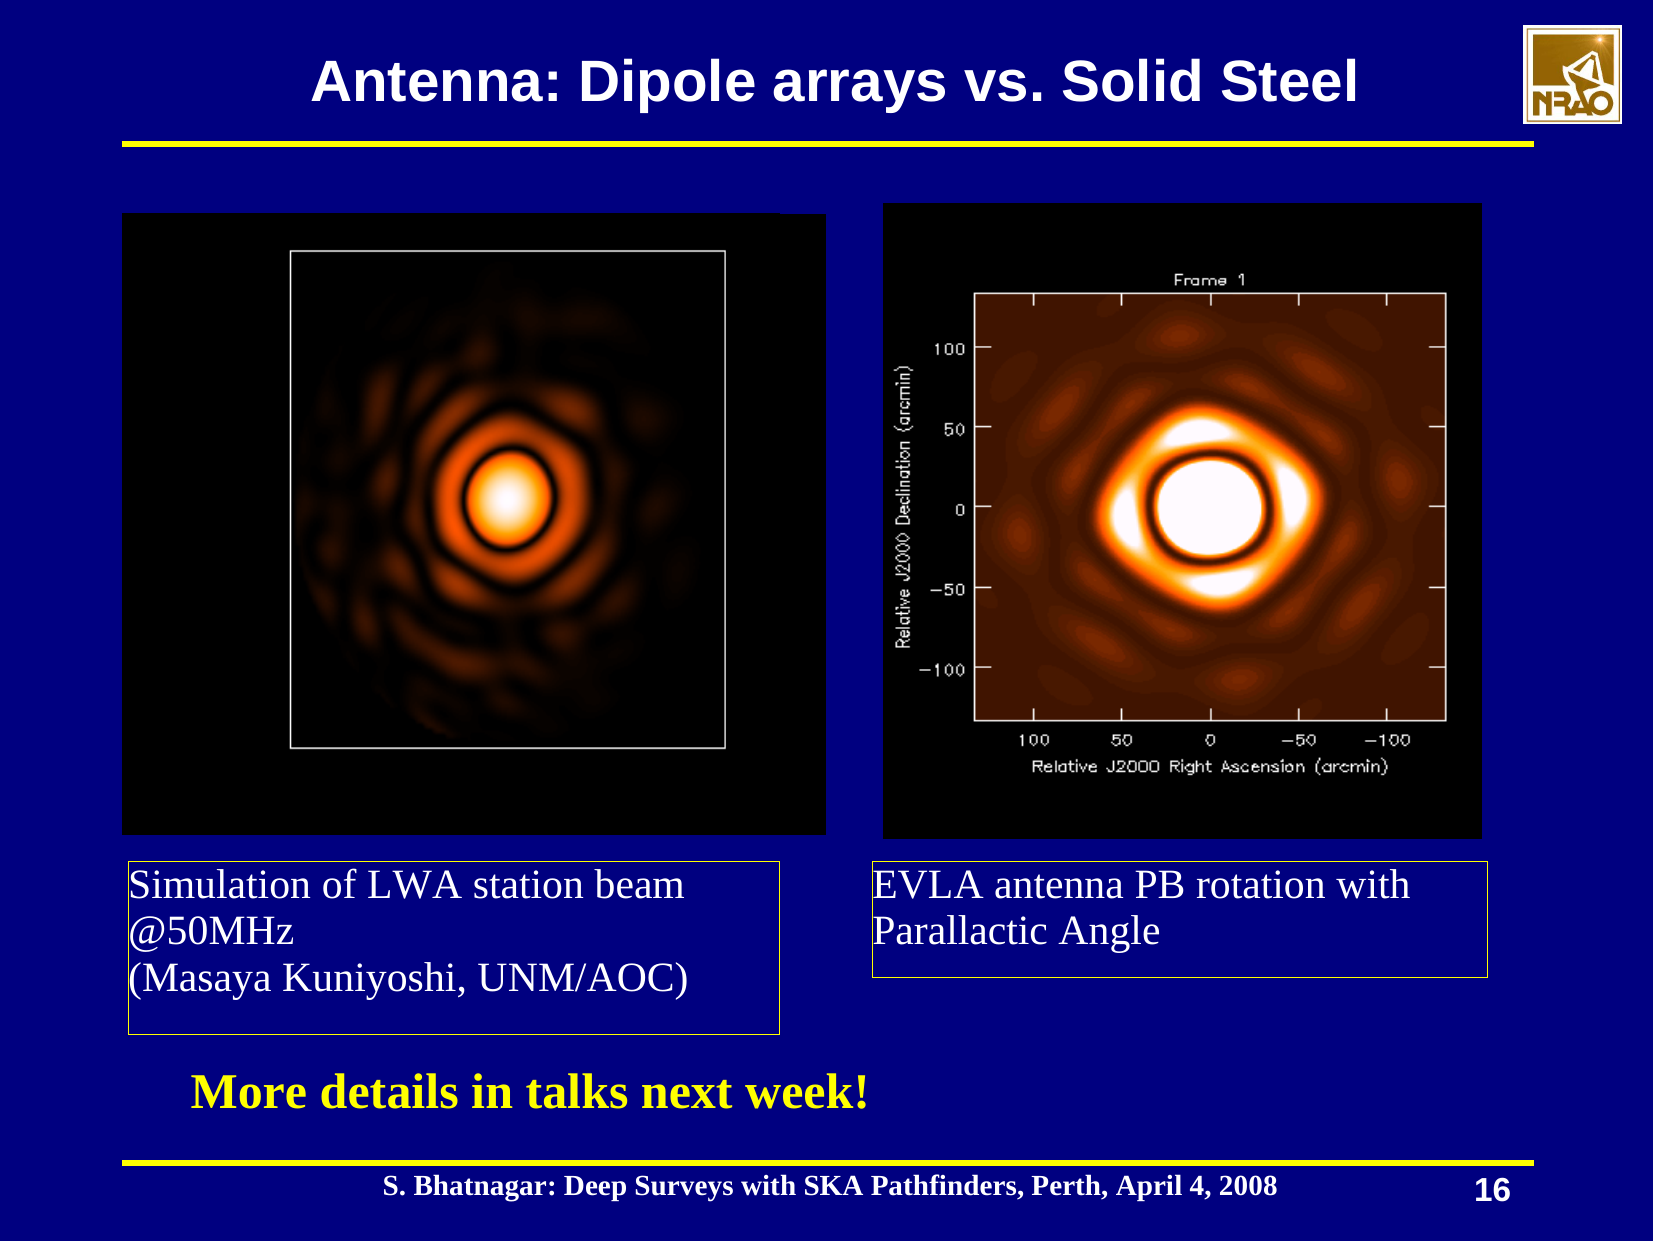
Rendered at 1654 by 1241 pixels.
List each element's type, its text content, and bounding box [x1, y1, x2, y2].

text_box EVLA antenna PB rotation with Parallactic Angle [872, 861, 1488, 978]
picture [122, 213, 826, 835]
picture [1533, 25, 1622, 124]
title Antenna: Dipole arrays vs. Solid Steel [121, 24, 1533, 138]
picture [883, 203, 1482, 839]
text_box Simulation of LWA station beam @50MHz (Masaya Kuniyoshi, UNM/AOC) [128, 861, 780, 1035]
text_box More details in talks next week! [190, 1063, 871, 1140]
